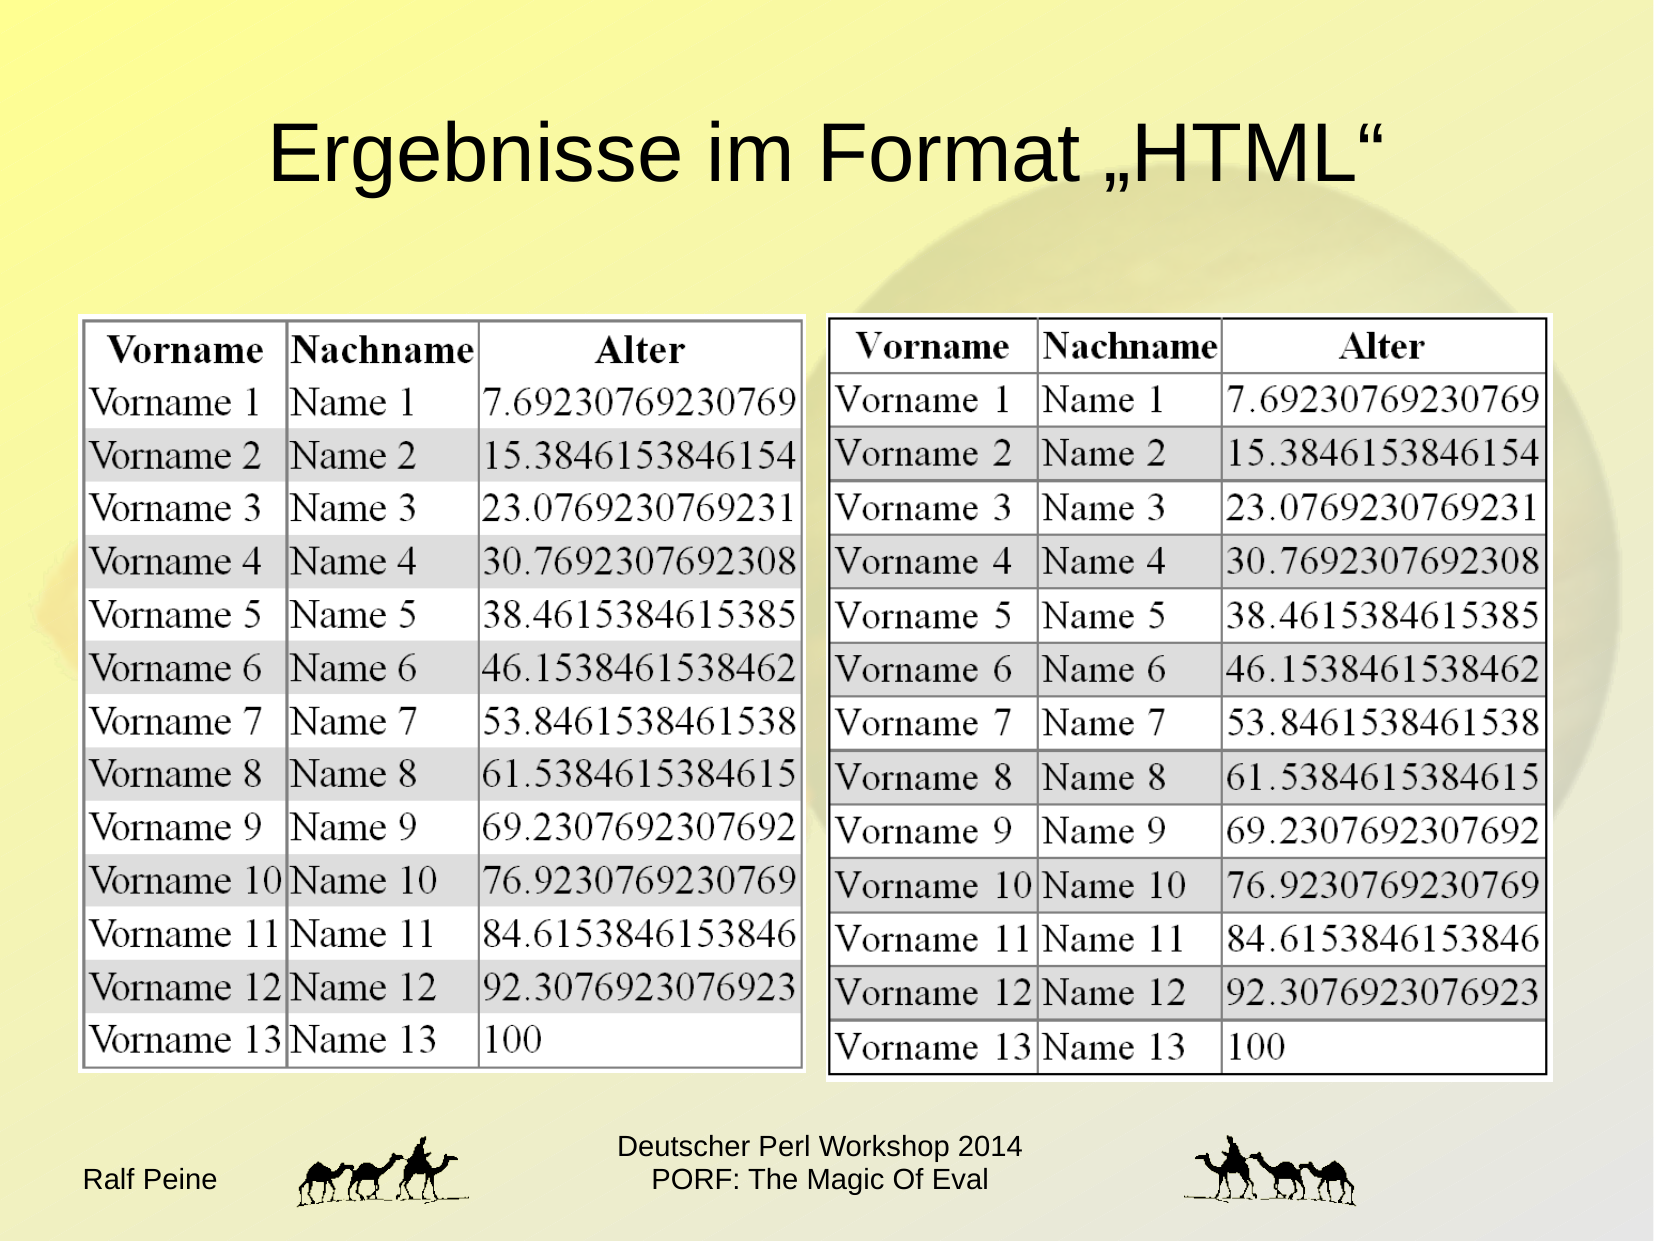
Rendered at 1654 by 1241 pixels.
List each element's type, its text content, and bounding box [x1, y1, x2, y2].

picture [1184, 1133, 1362, 1213]
title Ergebnisse im Format „HTML“ [82, 49, 1571, 257]
picture [291, 1134, 469, 1214]
picture [3, 138, 1654, 1082]
